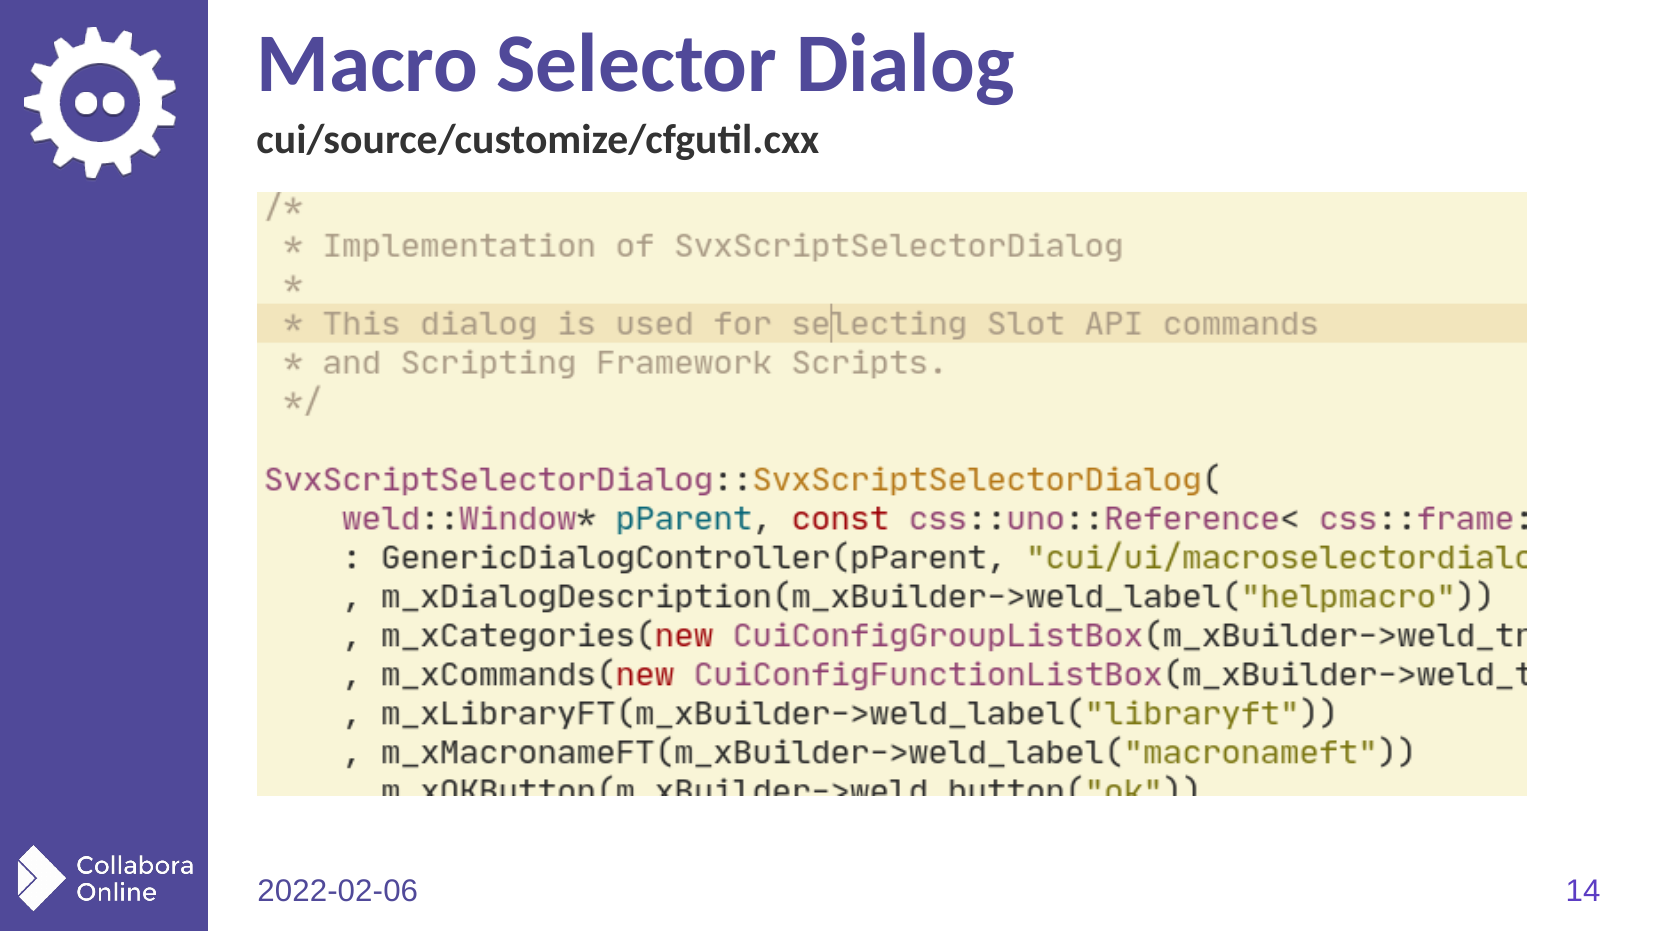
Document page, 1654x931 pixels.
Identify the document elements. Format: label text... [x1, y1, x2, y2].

picture [24, 27, 181, 182]
picture [13, 840, 197, 916]
picture [257, 192, 1527, 796]
title Macro Selector Dialog cui/source/customize/cfgutil.cxx [256, 0, 1636, 165]
